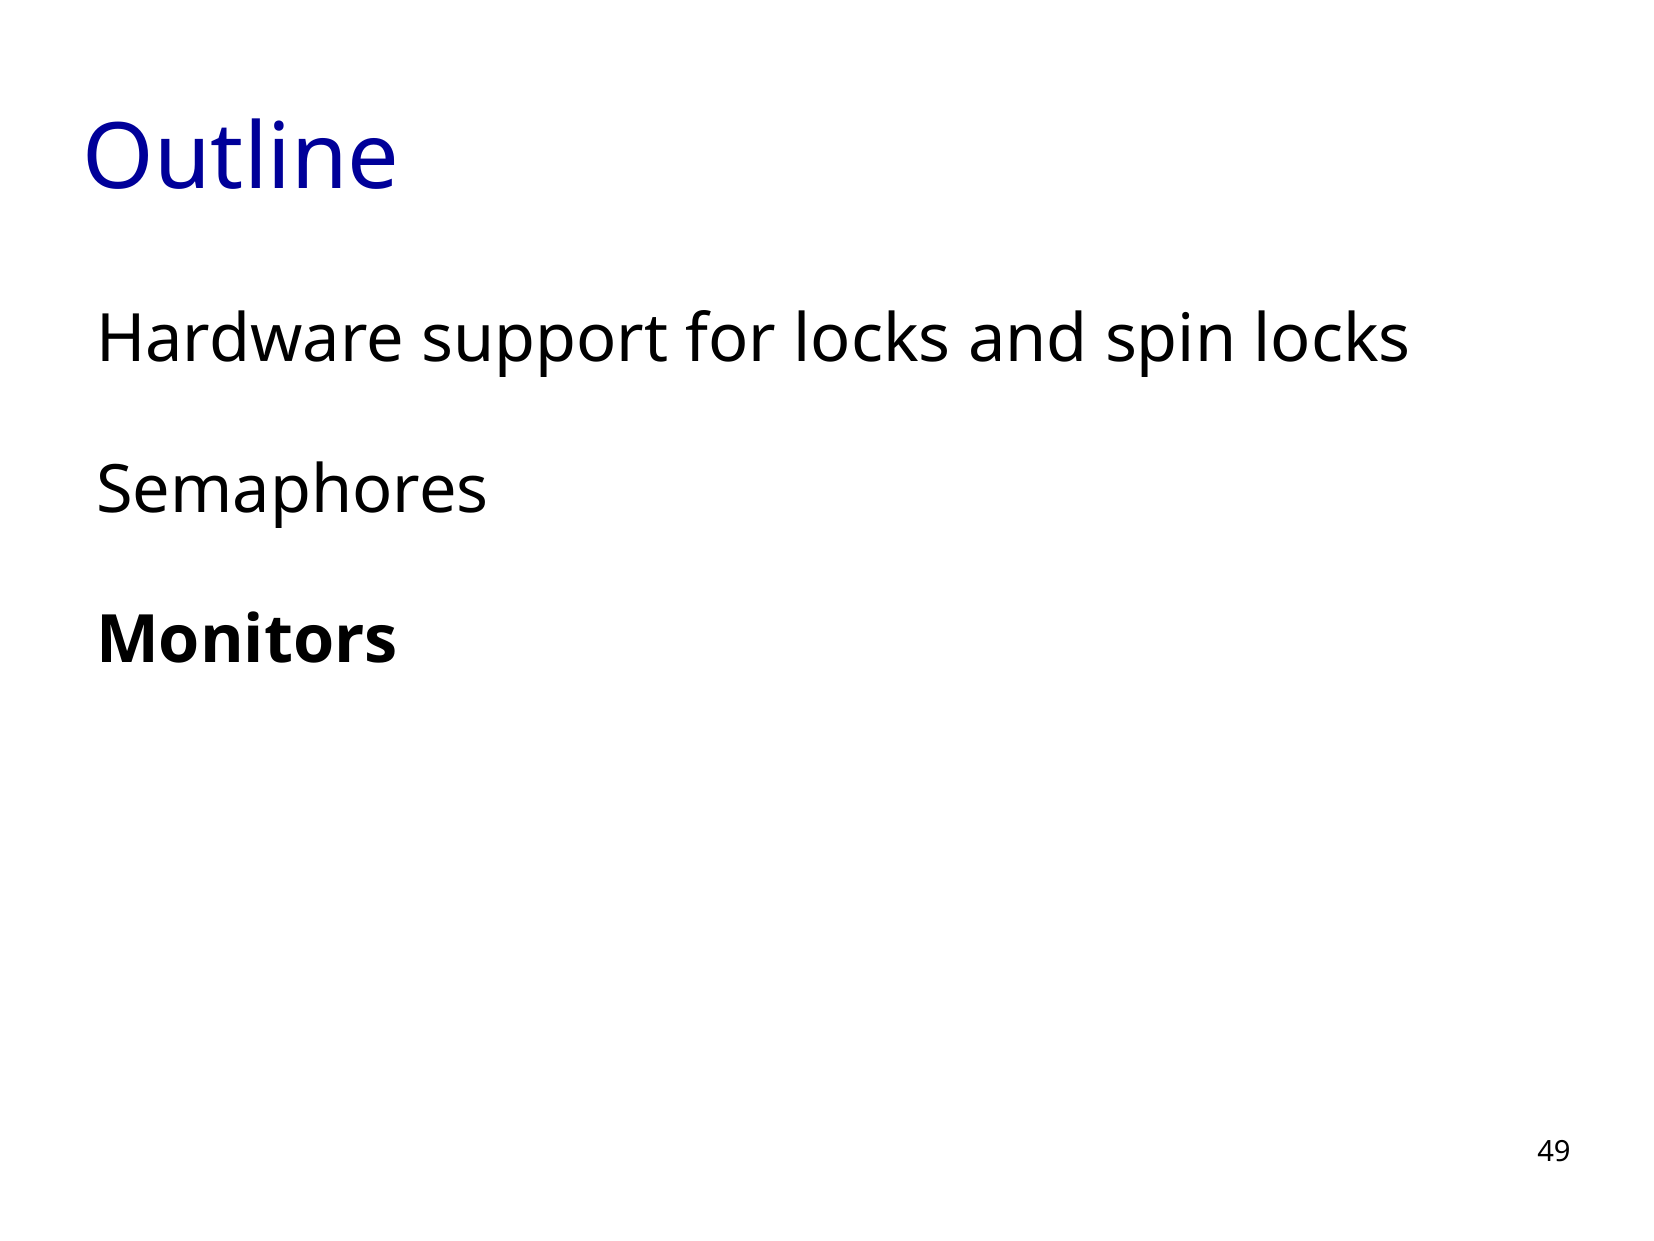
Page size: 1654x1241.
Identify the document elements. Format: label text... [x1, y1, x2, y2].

title Outline [82, 49, 1571, 257]
list Hardware support for locks and spin locks Semaphores Monitors [60, 290, 1571, 1096]
